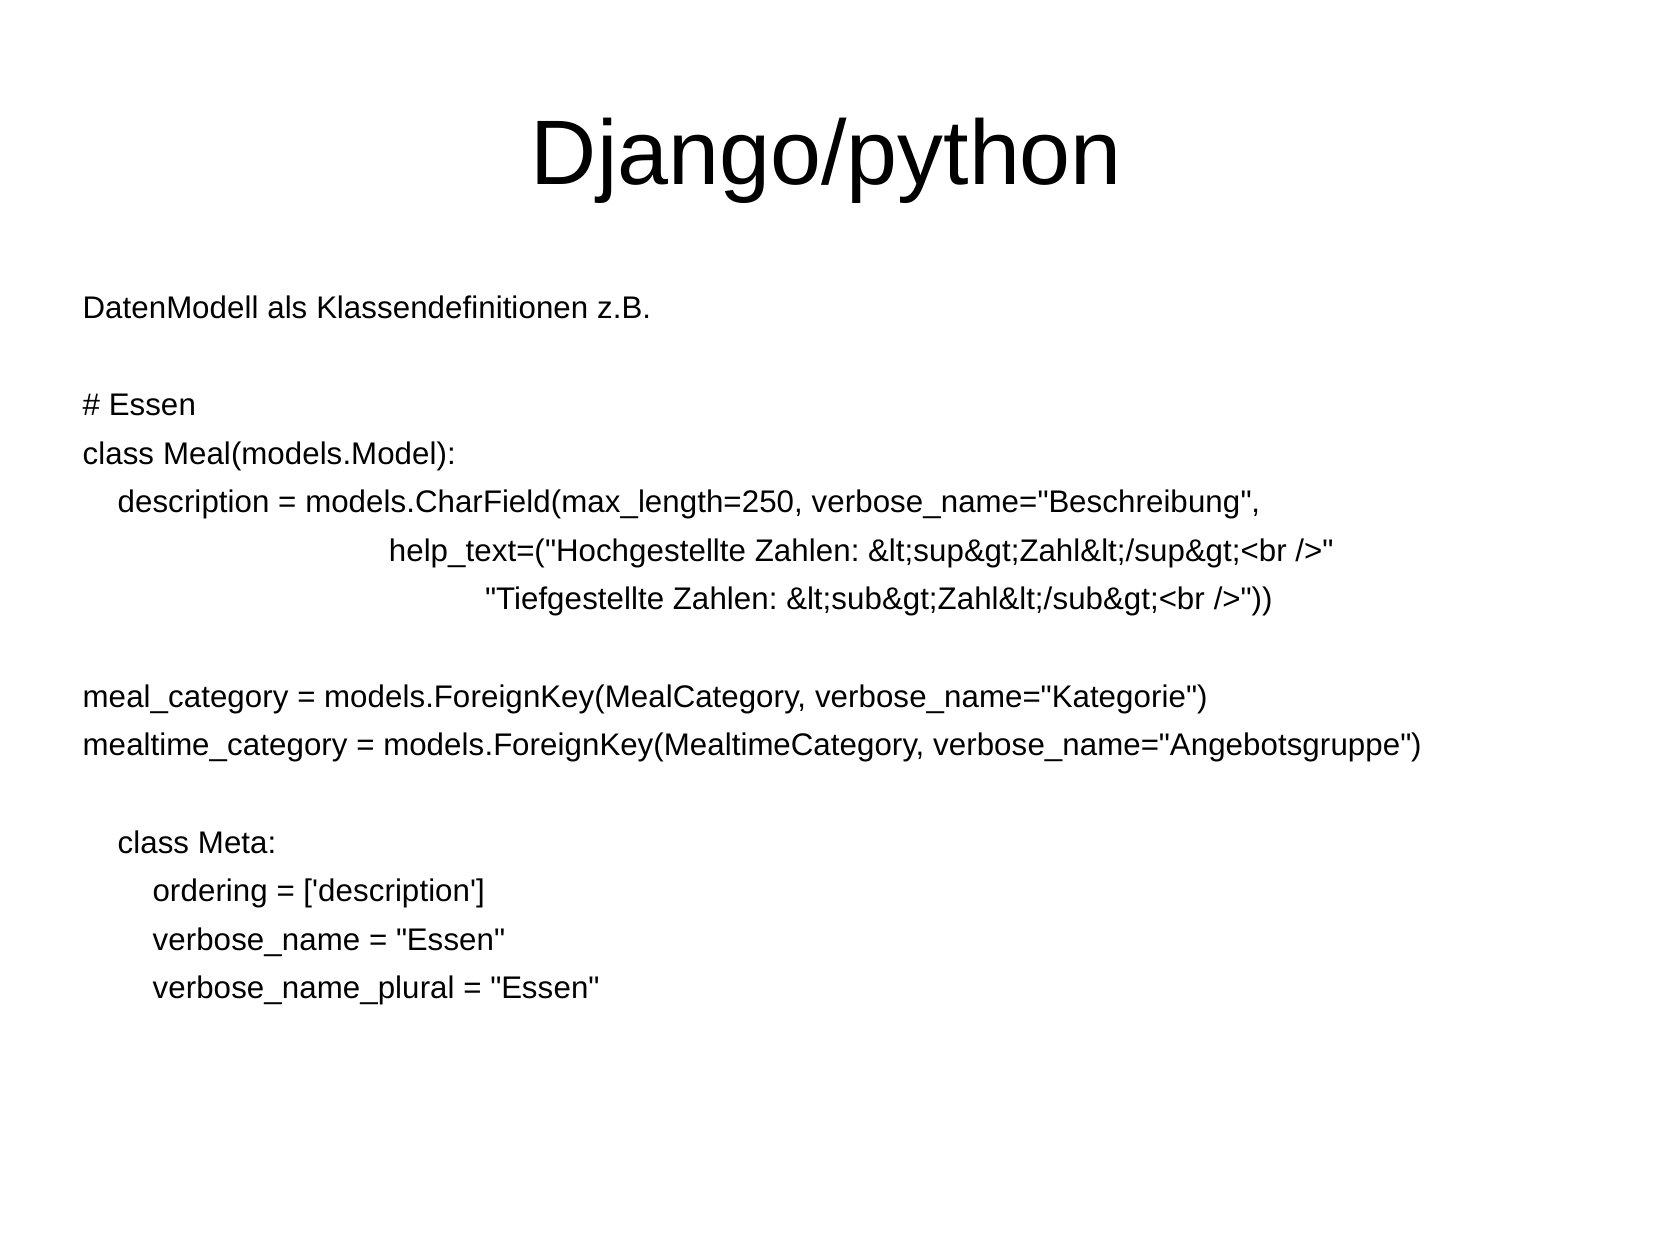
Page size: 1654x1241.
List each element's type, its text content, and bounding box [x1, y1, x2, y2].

list DatenModell als Klassendefinitionen z.B. # Essen class Meal(models.Model): description = models.CharField(max_length=250, verbose_name="Beschreibung", help_text=("Hochgestellte Zahlen: &lt;sup&gt;Zahl&lt;/sup&gt;<br />" "Tiefgestellte Zahlen: &lt;sub&gt;Zahl&lt;/sub&gt;<br />")) meal_category = models.ForeignKey(MealCategory, verbose_name="Kategorie") mealtime_category = models.ForeignKey(MealtimeCategory, verbose_name="Angebotsgruppe") class Meta: ordering = ['description'] verbose_name = "Essen" verbose_name_plural = "Essen" [82, 290, 1571, 1010]
title Django/python [82, 49, 1571, 257]
